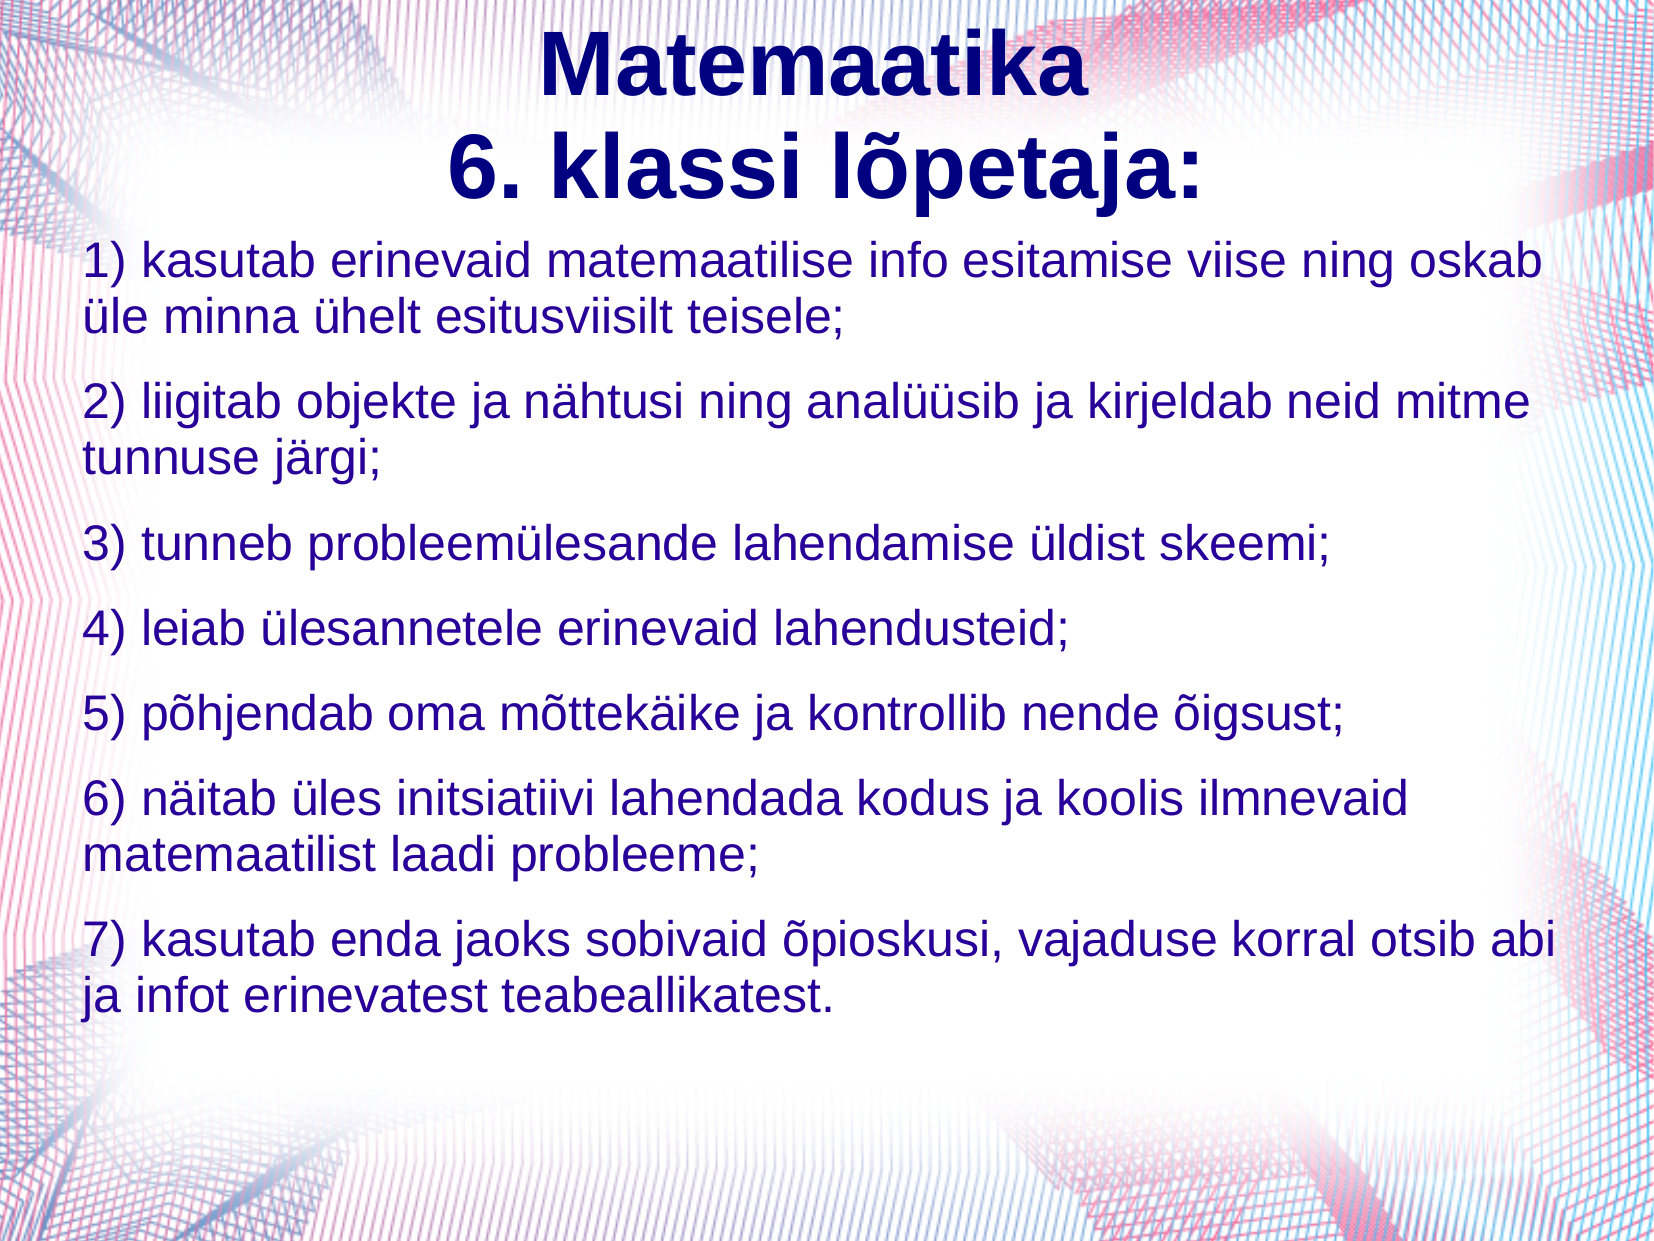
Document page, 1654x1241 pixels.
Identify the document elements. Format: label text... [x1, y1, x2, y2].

list 1) kasutab erinevaid matemaatilise info esitamise viise ning oskab üle minna ühelt esitusviisilt teisele; 2) liigitab objekte ja nähtusi ning analüüsib ja kirjeldab neid mitme tunnuse järgi; 3) tunneb probleemülesande lahendamise üldist skeemi; 4) leiab ülesannetele erinevaid lahendusteid; 5) põhjendab oma mõttekäike ja kontrollib nende õigsust; 6) näitab üles initsiatiivi lahendada kodus ja koolis ilmnevaid matemaatilist laadi probleeme; 7) kasutab enda jaoks sobivaid õpioskusi, vajaduse korral otsib abi ja infot erinevatest teabeallikatest. [82, 232, 1571, 1052]
title Matemaatika 6. klassi lõpetaja: [82, 11, 1571, 219]
picture [0, 0, 1654, 1241]
